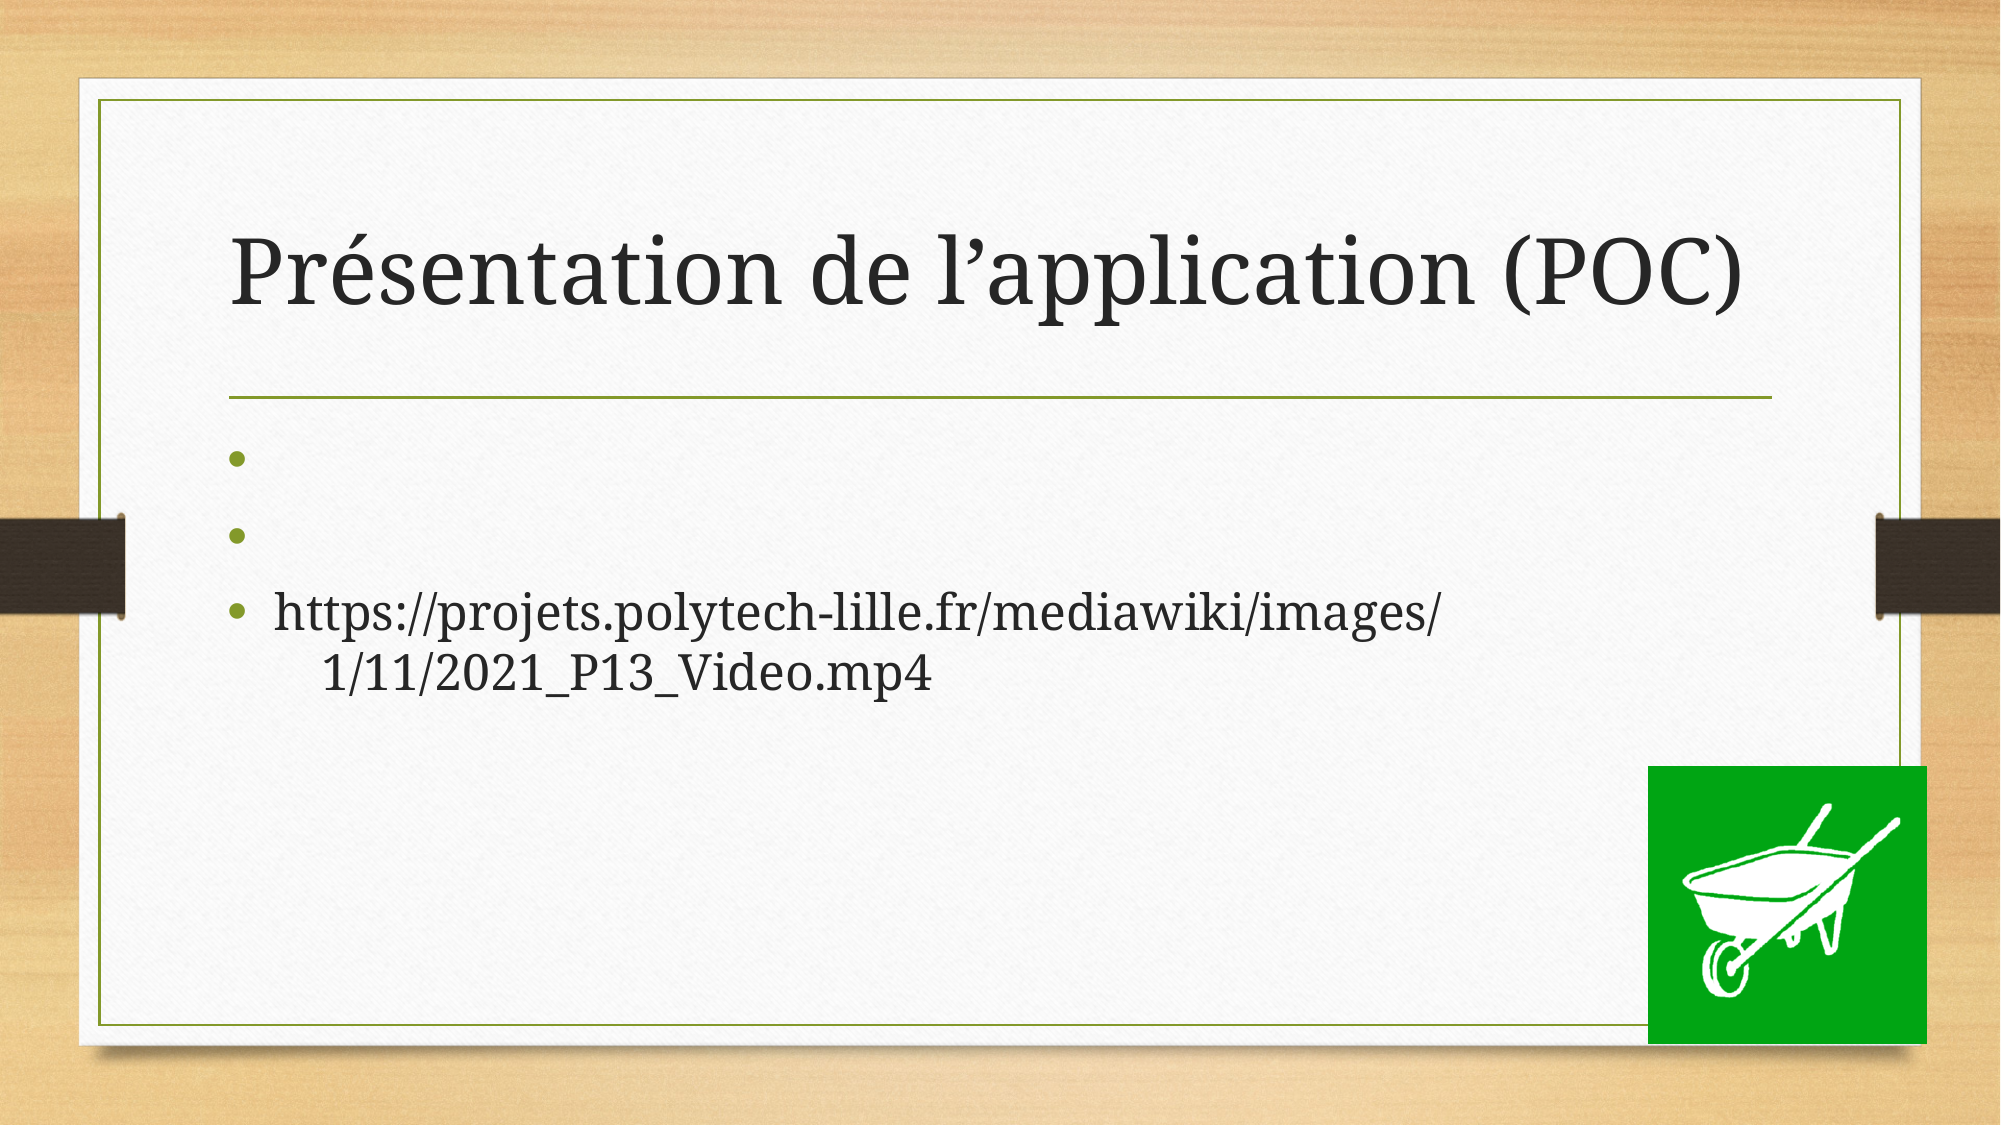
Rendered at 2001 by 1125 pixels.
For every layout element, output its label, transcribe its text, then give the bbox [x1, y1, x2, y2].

list https://projets.polytech-lille.fr/mediawiki/images/1/11/2021_P13_Video.mp4 [212, 419, 1788, 964]
picture [1648, 766, 1927, 1044]
title Présentation de l’application (POC) [212, 161, 1788, 376]
